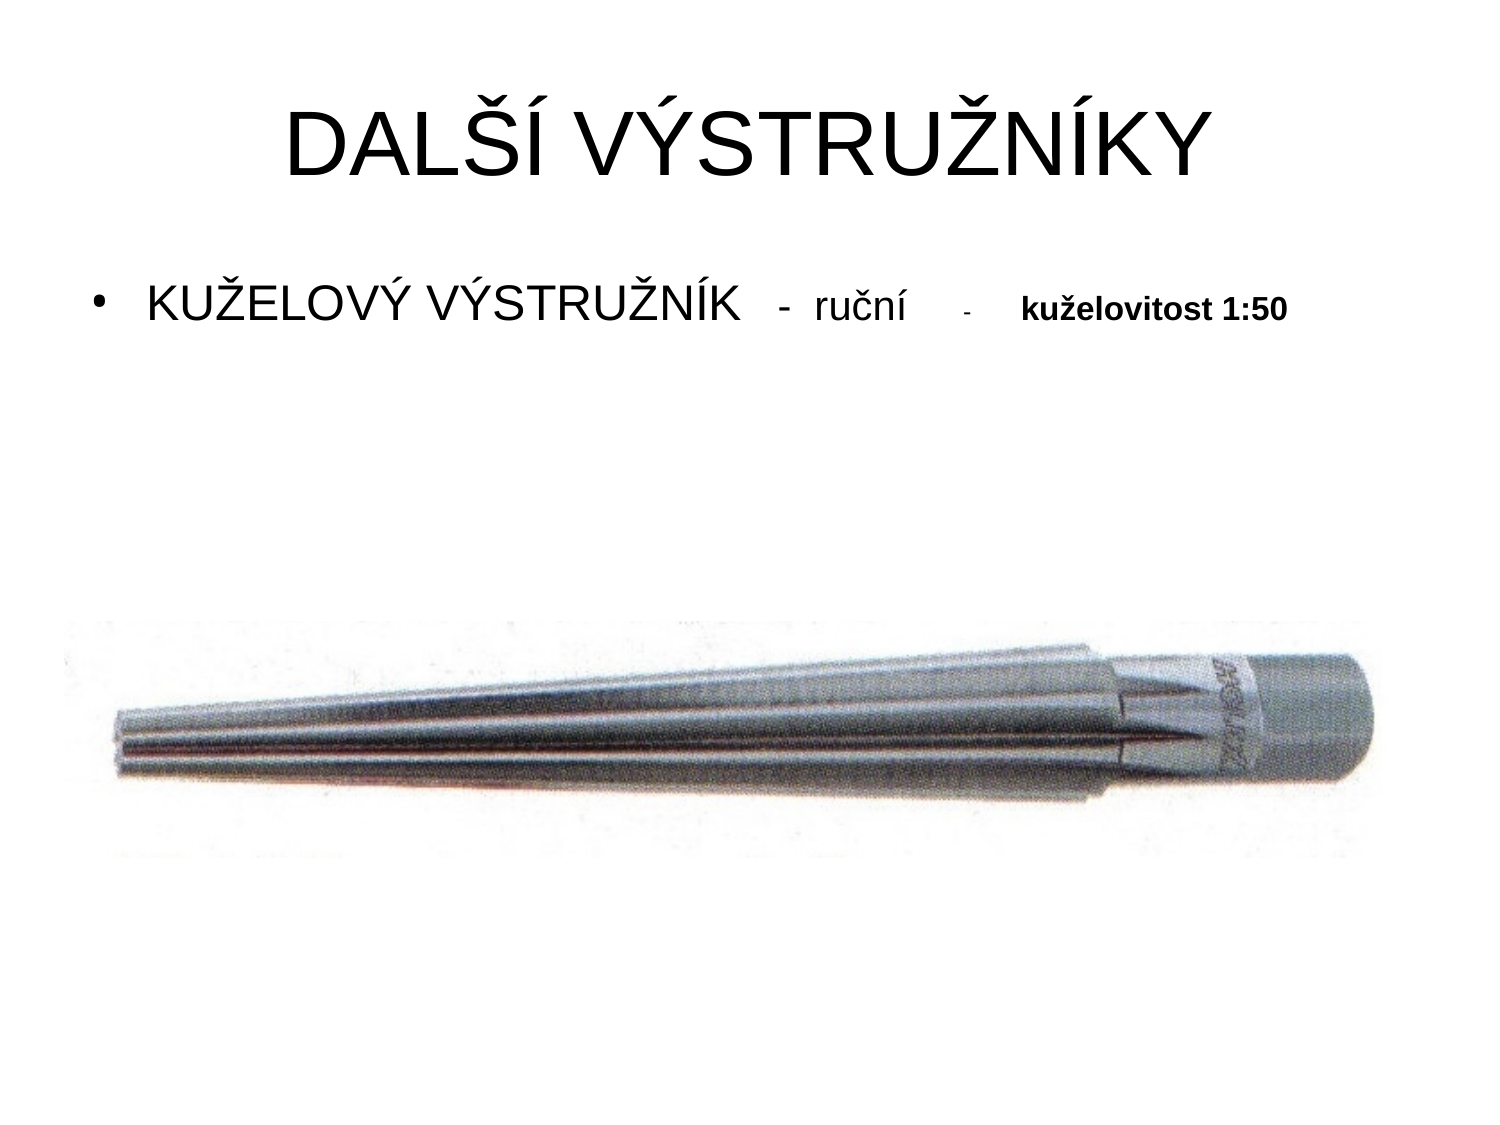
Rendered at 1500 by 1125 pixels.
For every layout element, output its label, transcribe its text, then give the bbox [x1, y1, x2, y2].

title DALŠÍ VÝSTRUŽNÍKY [75, 45, 1426, 233]
list KUŽELOVÝ VÝSTRUŽNÍK - ruční - kuželovitost 1:50 [75, 262, 1426, 1005]
picture [64, 621, 1412, 858]
